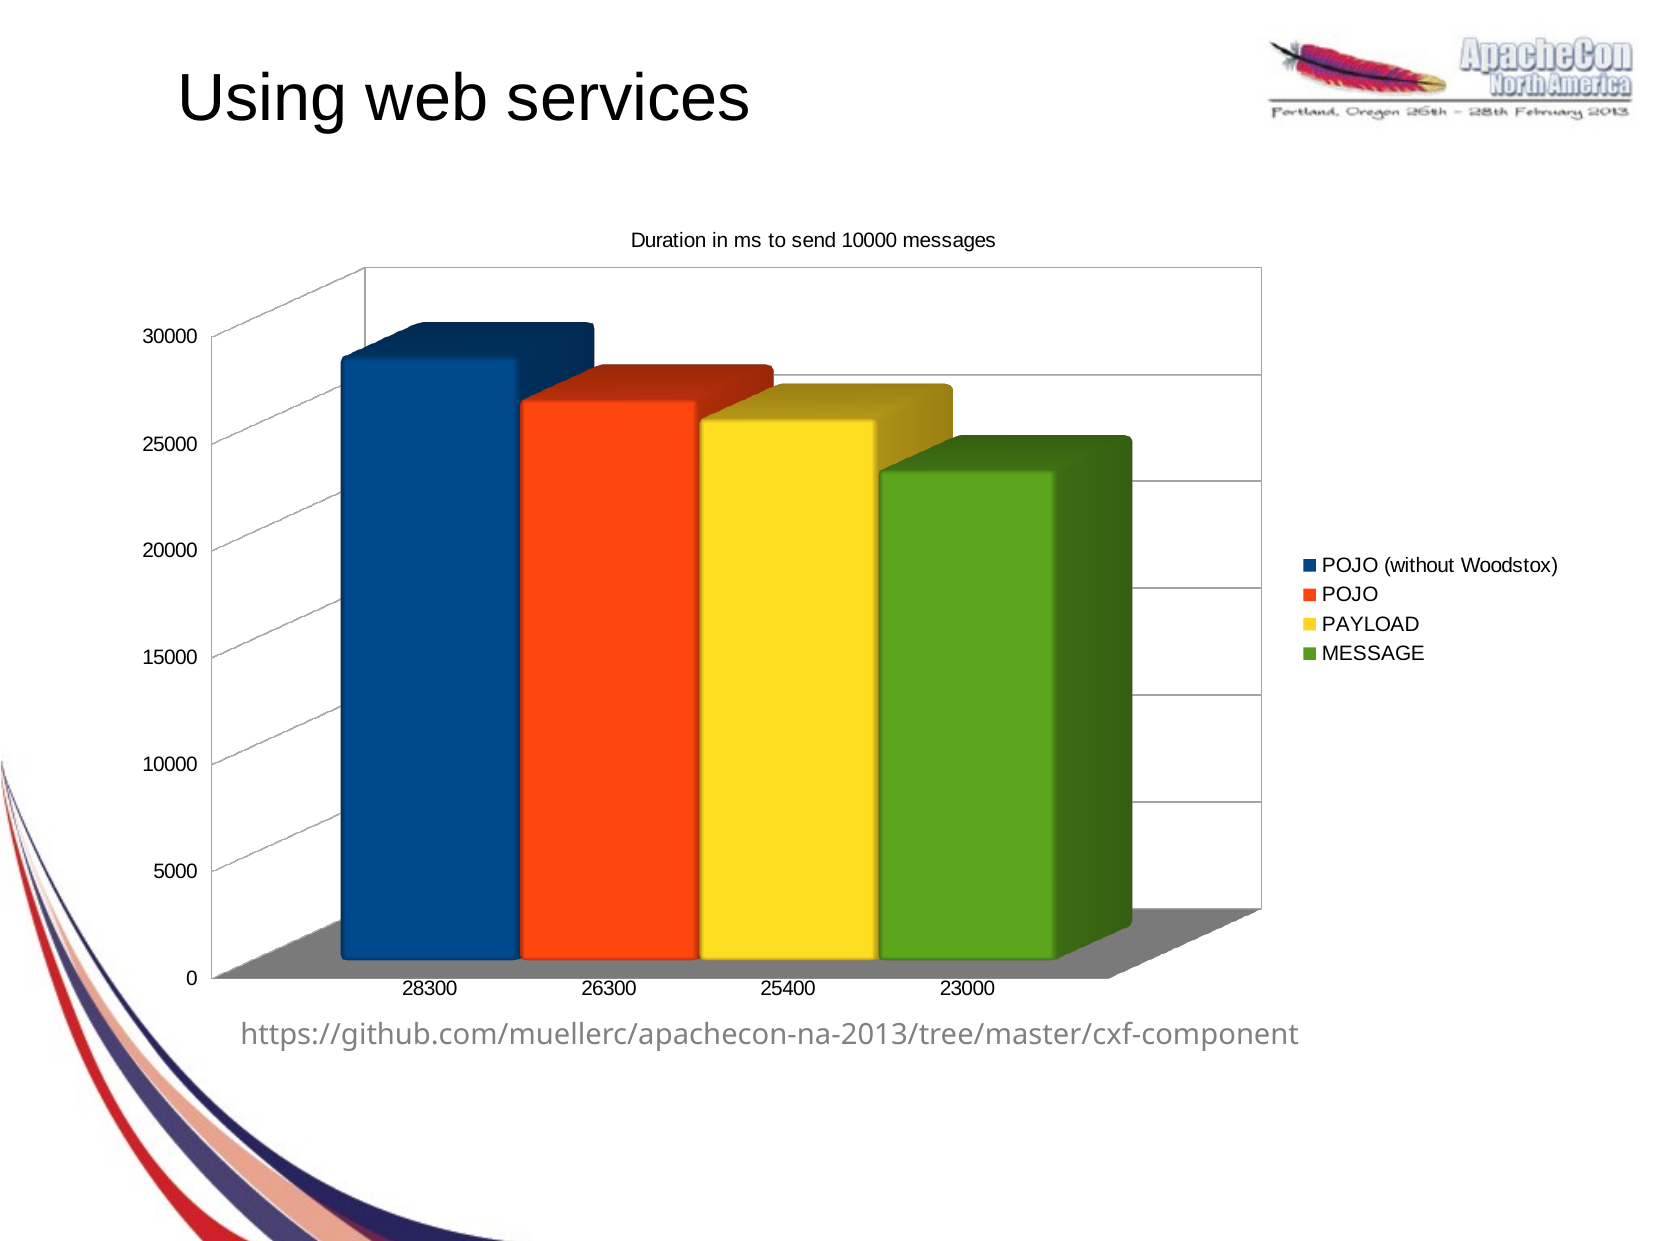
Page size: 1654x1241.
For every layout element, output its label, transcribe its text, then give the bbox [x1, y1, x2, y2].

text_box https://github.com/muellerc/apachecon-na-2013/tree/master/cxf-component [225, 1006, 1637, 1064]
chart [107, 213, 1578, 1007]
title Using web services [177, 41, 1536, 154]
picture [0, 0, 1654, 1241]
